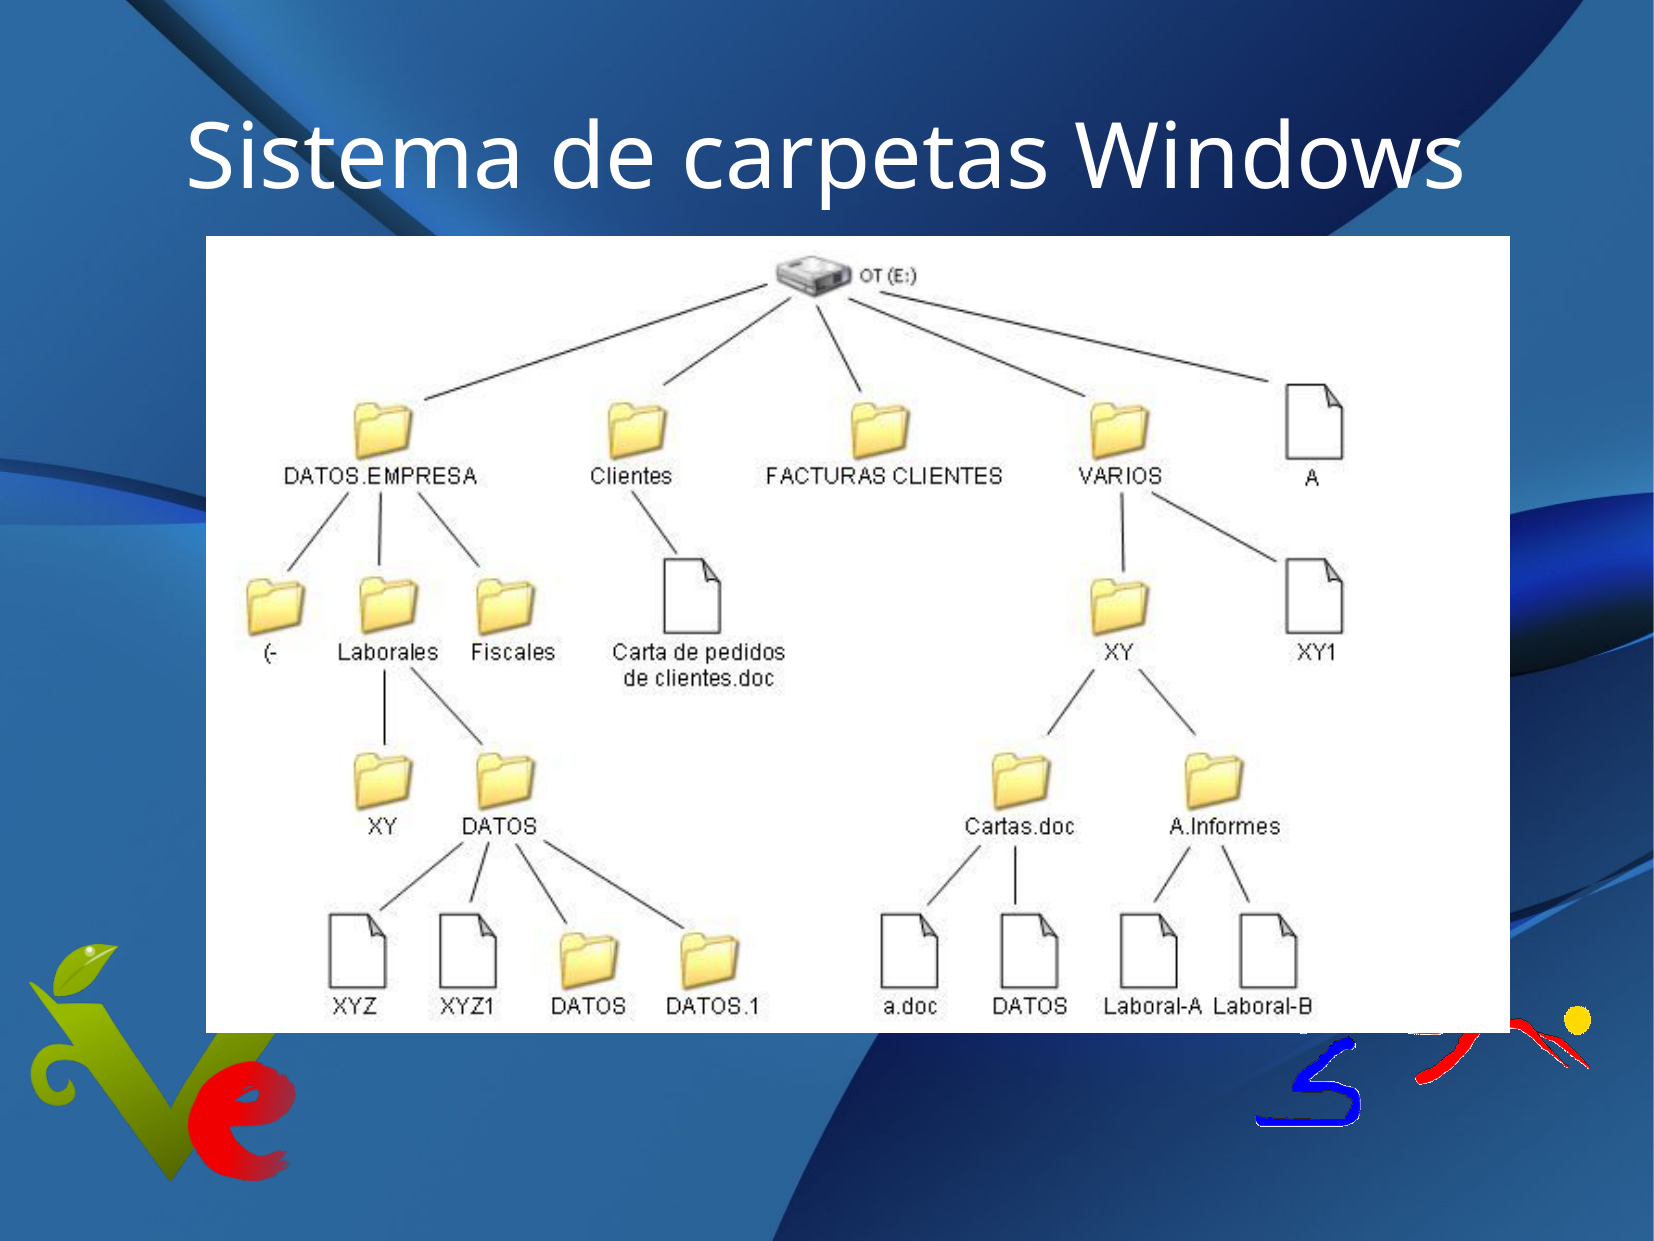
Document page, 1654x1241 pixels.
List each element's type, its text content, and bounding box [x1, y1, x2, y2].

picture [0, 0, 1654, 1241]
title Sistema de carpetas Windows [82, 49, 1571, 257]
